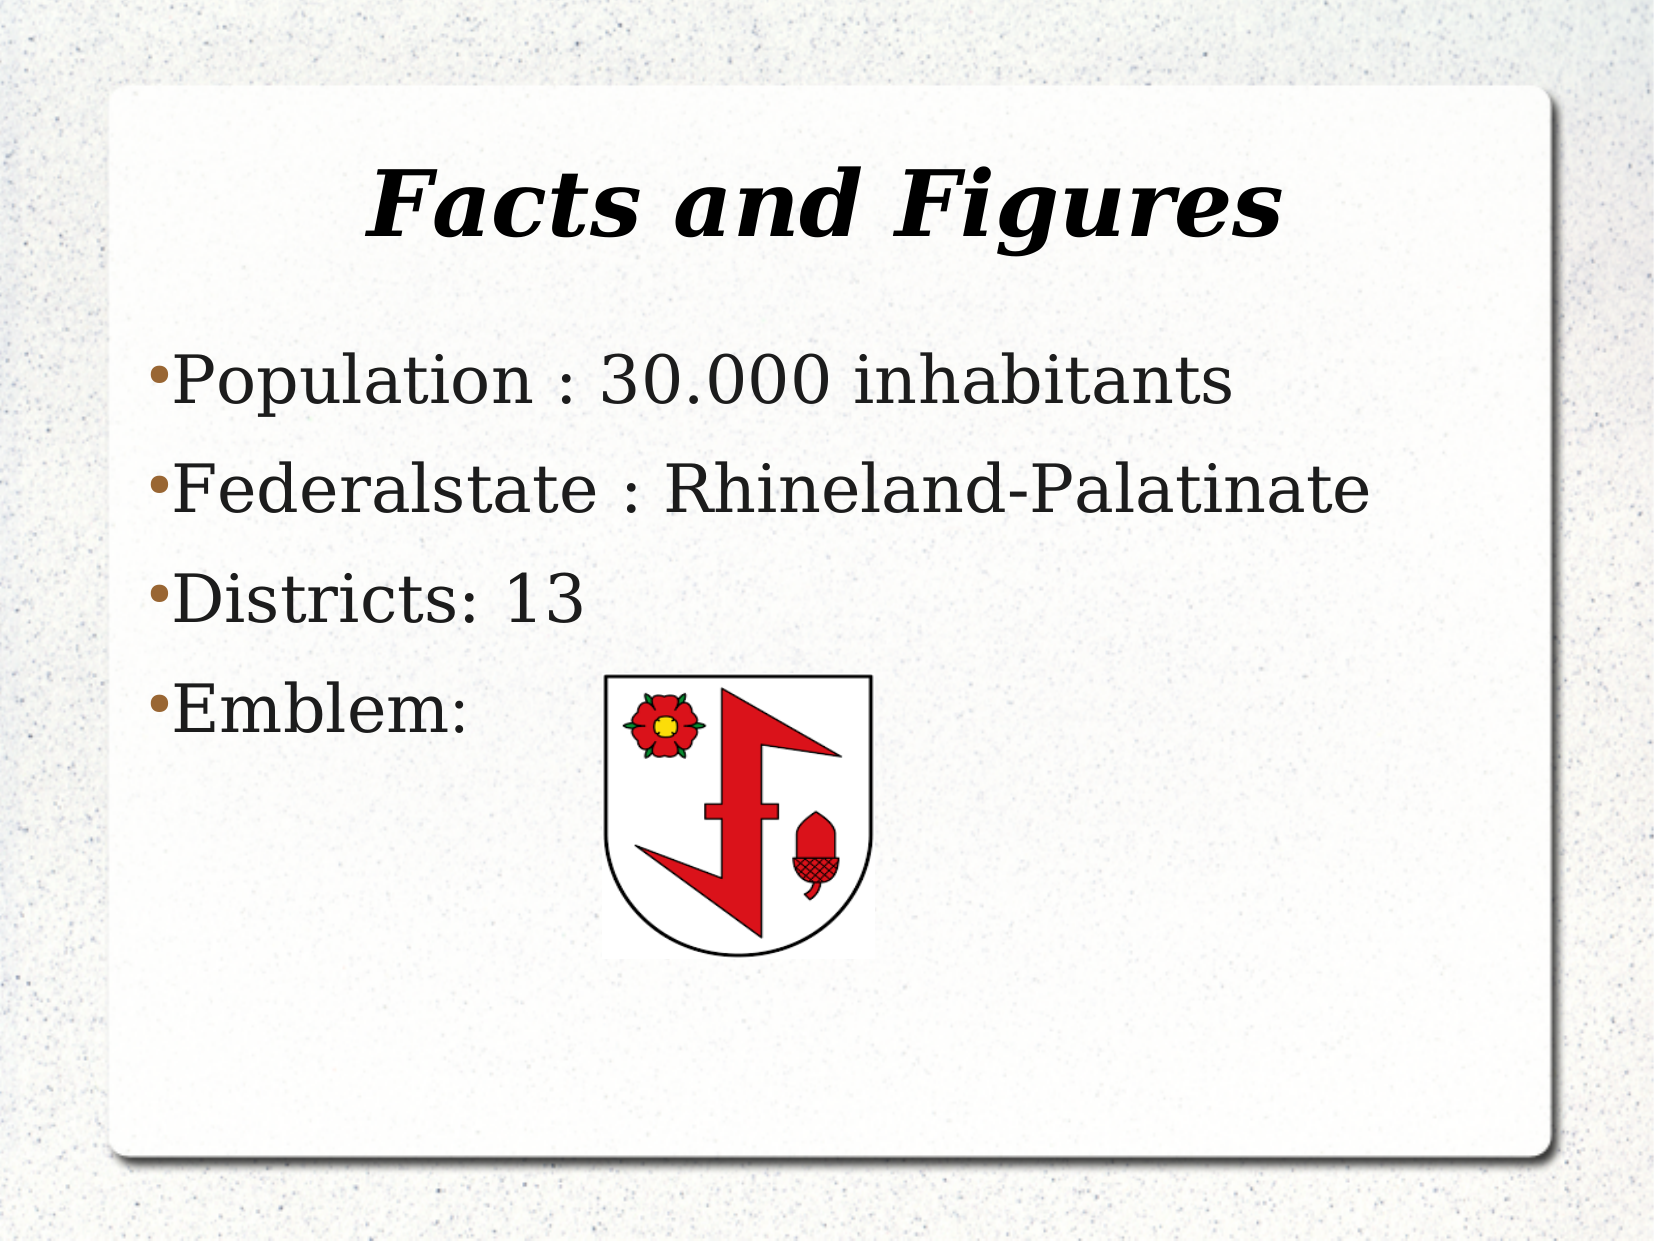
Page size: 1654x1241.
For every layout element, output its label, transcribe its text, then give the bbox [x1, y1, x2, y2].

picture [602, 673, 875, 959]
title Facts and Figures [118, 96, 1536, 304]
list Population : 30.000 inhabitants Federalstate : Rhineland-Palatinate Districts: 13 Emblem: [147, 336, 1506, 987]
